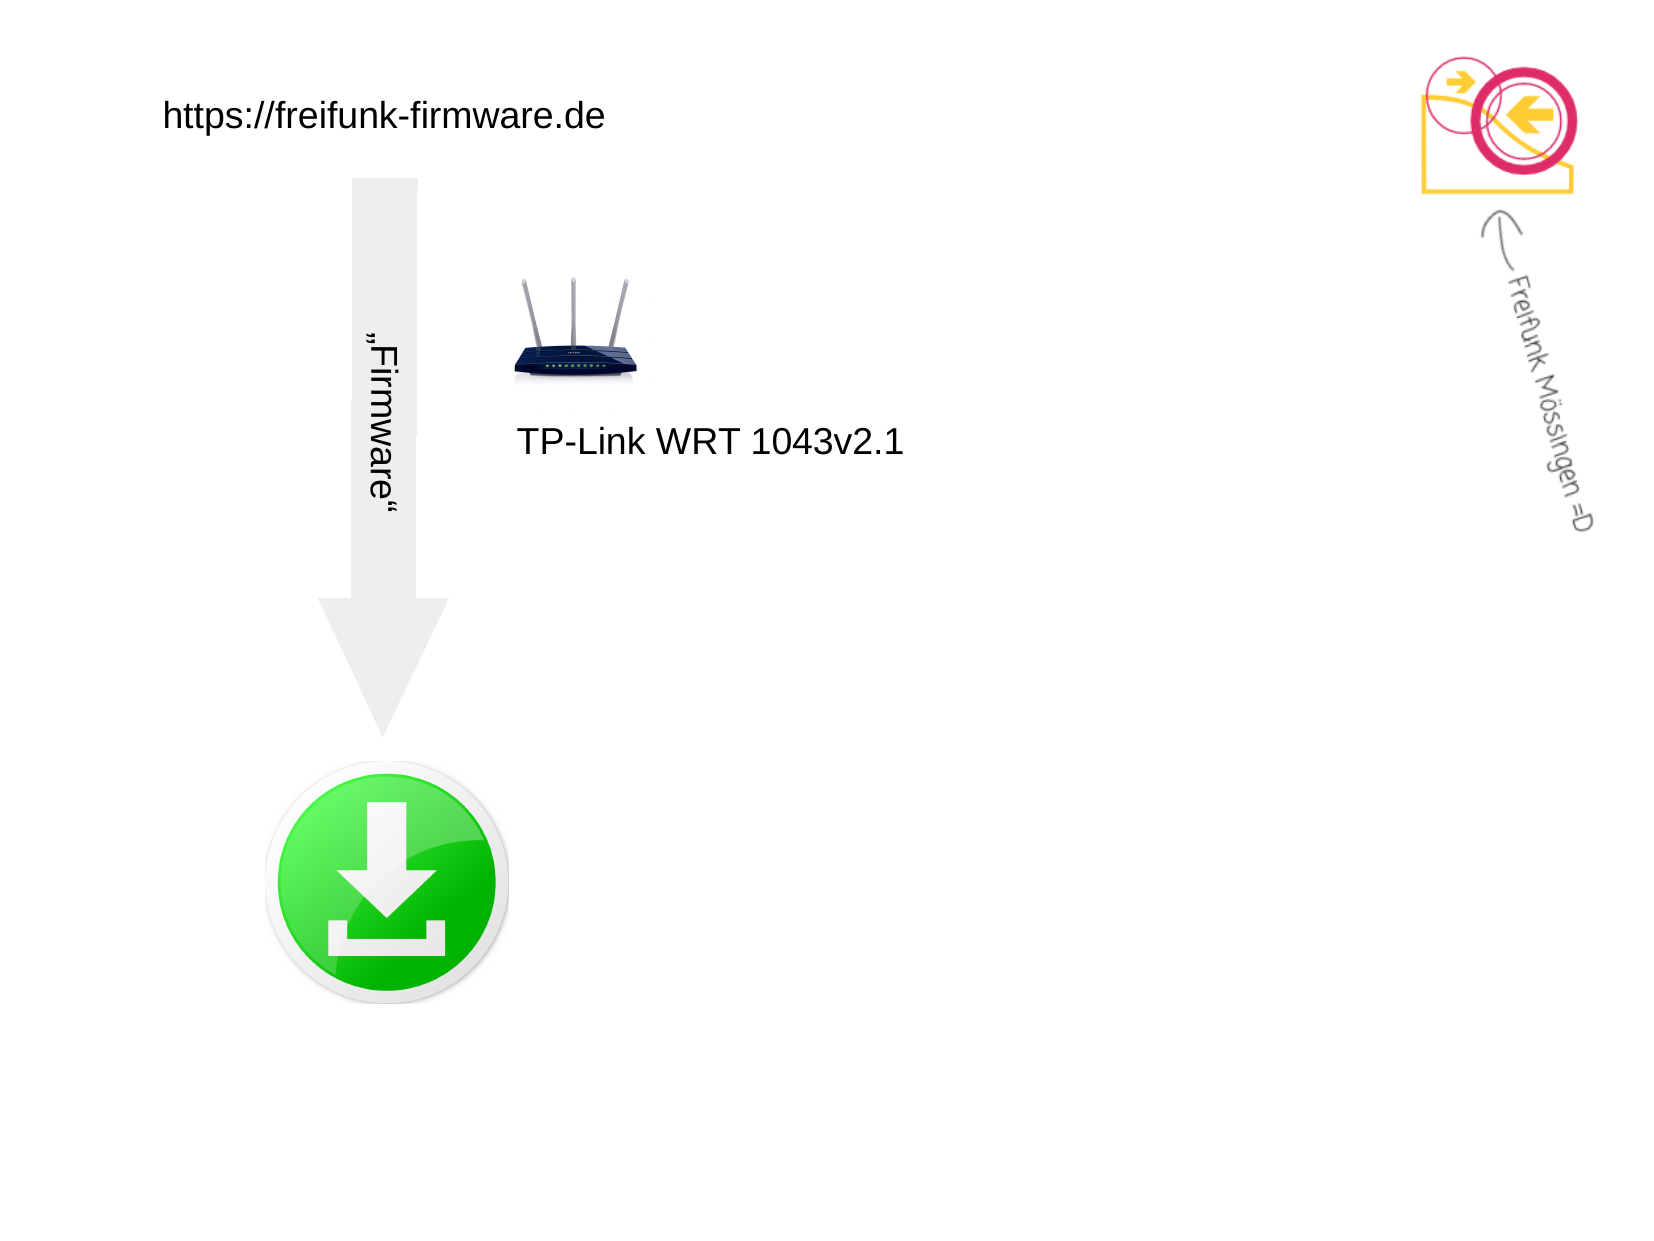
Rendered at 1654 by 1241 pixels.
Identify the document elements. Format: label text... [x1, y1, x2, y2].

text_box „Firmware“ [317, 177, 450, 738]
picture [501, 265, 650, 413]
picture [1401, 29, 1627, 562]
picture [265, 761, 509, 1004]
text_box TP-Link WRT 1043v2.1 [501, 413, 920, 471]
text_box https://freifunk-firmware.de [147, 87, 650, 147]
